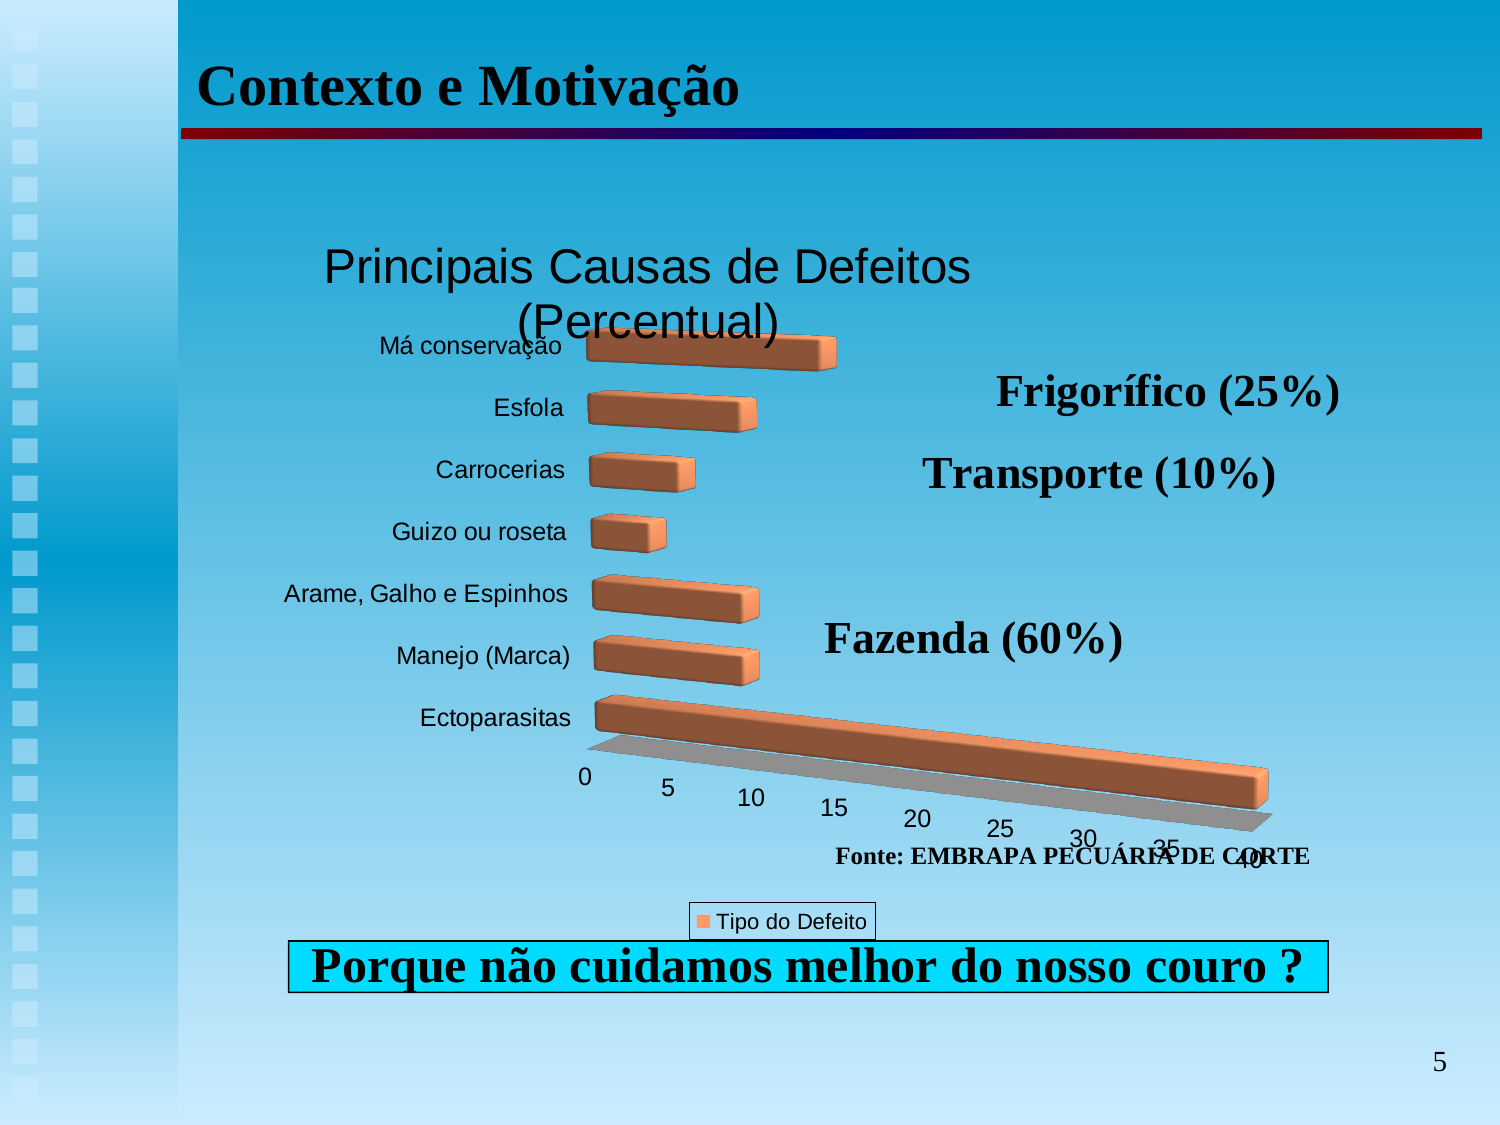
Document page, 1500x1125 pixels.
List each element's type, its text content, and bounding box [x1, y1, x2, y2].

title Contexto e Motivação [181, 10, 1457, 165]
text_box Porque não cuidamos melhor do nosso couro ? [288, 940, 1329, 993]
text_box Fonte: EMBRAPA PECUÁRIA DE CORTE [835, 844, 1312, 871]
text_box Transporte (10%) [922, 451, 1278, 499]
chart [234, 210, 1335, 958]
text_box Frigorífico (25%) [996, 368, 1342, 417]
text_box Fazenda (60%) [824, 616, 1125, 664]
